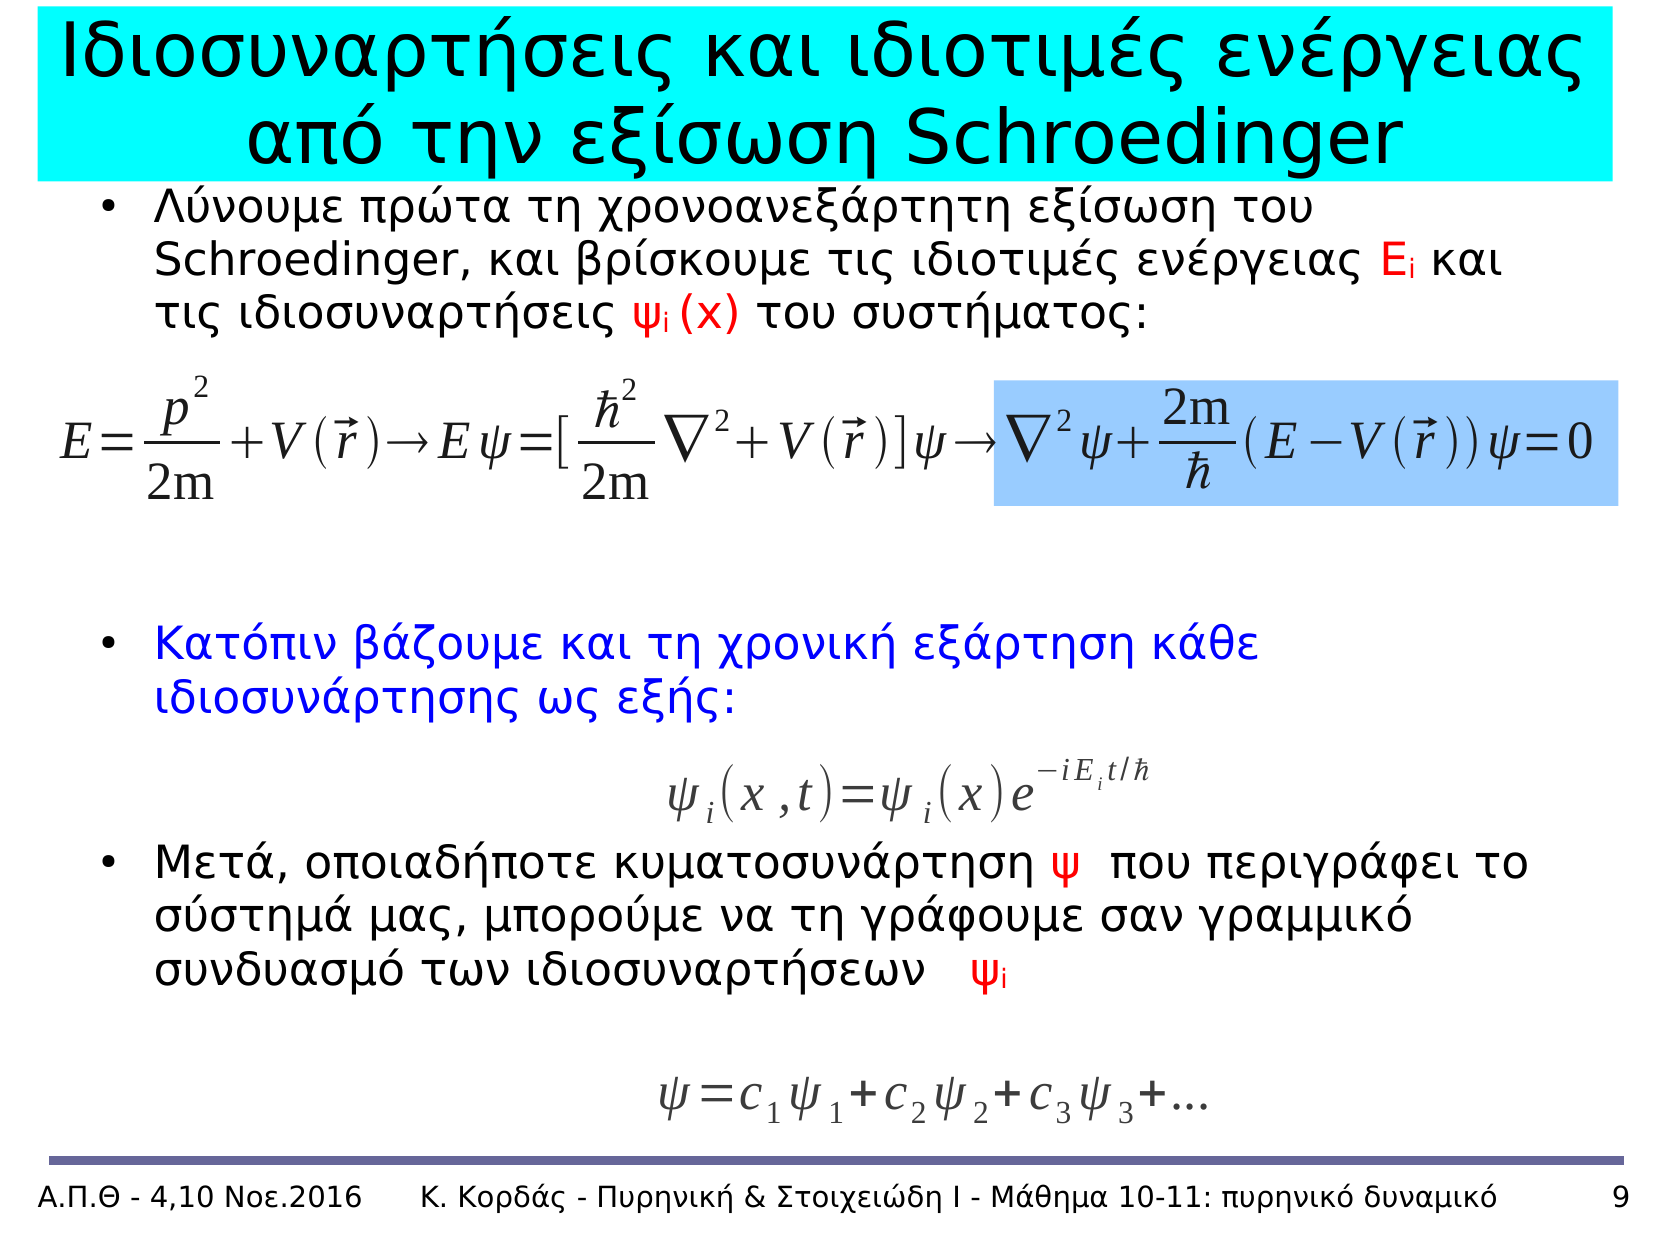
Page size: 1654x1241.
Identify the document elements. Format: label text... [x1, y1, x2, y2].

list Λύνουμε πρώτα τη χρονοανεξάρτητη εξίσωση του Schroedinger, και βρίσκουμε τις ιδιοτιμές ενέργειας Εi και τις ιδιοσυναρτήσεις ψi (x) του συστήματος: Κατόπιν βάζουμε και τη χρονική εξάρτηση κάθε ιδιοσυνάρτησης ως εξής: Μετά, οποιαδήποτε κυματοσυνάρτηση ψ που περιγράφει το σύστημά μας, μπορούμε να τη γράφουμε σαν γραμμικό συνδυασμό των ιδιοσυναρτήσεων ψi [82, 179, 1571, 366]
chart [43, 366, 1606, 513]
text_box [1606, 380, 1619, 506]
chart [649, 750, 1163, 834]
chart [640, 1059, 1224, 1133]
list Λύνουμε πρώτα τη χρονοανεξάρτητη εξίσωση του Schroedinger, και βρίσκουμε τις ιδιοτιμές ενέργειας Εi και τις ιδιοσυναρτήσεις ψi (x) του συστήματος: Κατόπιν βάζουμε και τη χρονική εξάρτηση κάθε ιδιοσυνάρτησης ως εξής: Μετά, οποιαδήποτε κυματοσυνάρτηση ψ που περιγράφει το σύστημά μας, μπορούμε να τη γράφουμε σαν γραμμικό συνδυασμό των ιδιοσυναρτήσεων ψi [82, 513, 1571, 1142]
title Ιδιοσυναρτήσεις και ιδιοτιμές ενέργειας από την εξίσωση Schroedinger [37, 6, 1613, 182]
